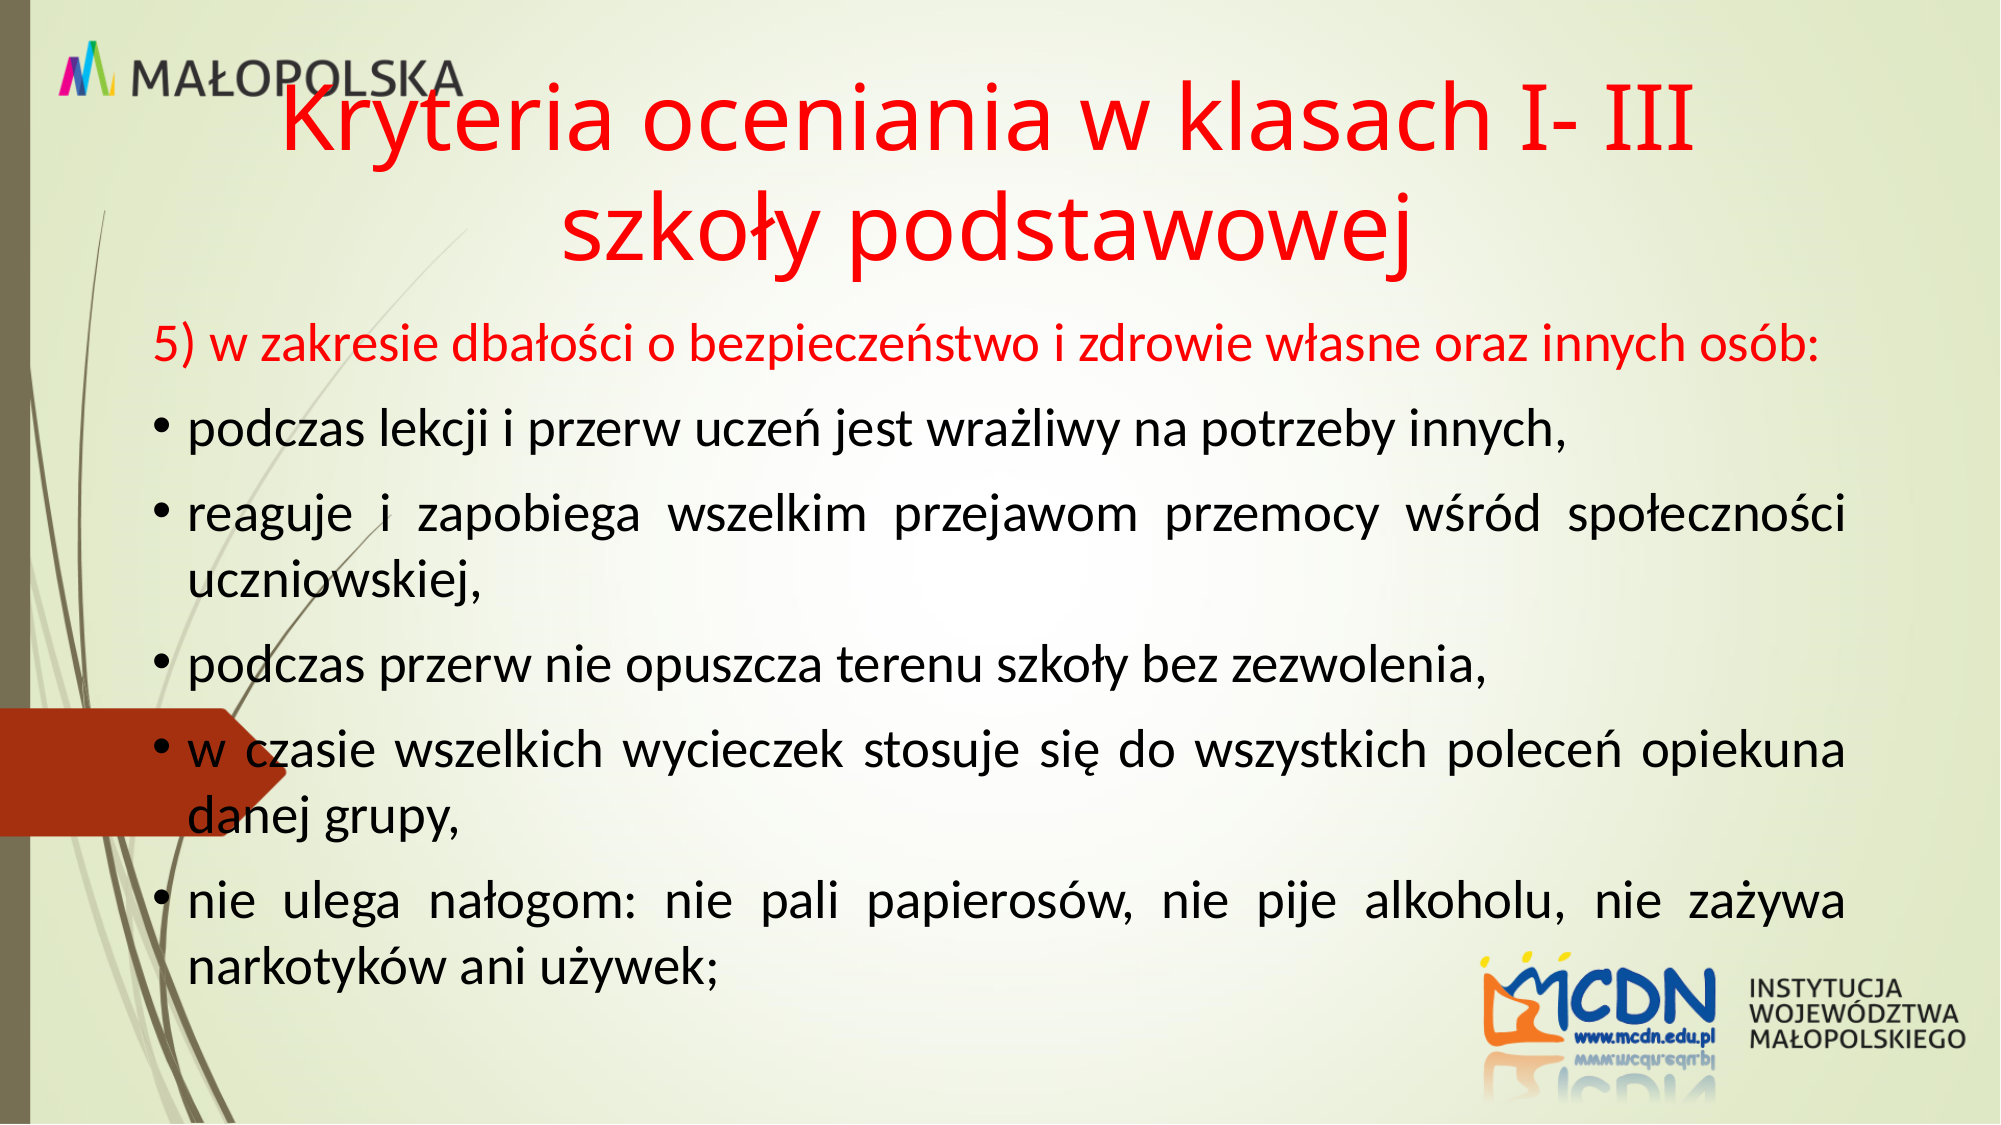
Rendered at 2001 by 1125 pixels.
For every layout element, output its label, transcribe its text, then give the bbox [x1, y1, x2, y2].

title Kryteria oceniania w klasach I- III szkoły podstawowej [137, 59, 1863, 278]
picture [0, 0, 2001, 1125]
list 5) w zakresie dbałości o bezpieczeństwo i zdrowie własne oraz innych osób: podczas lekcji i przerw uczeń jest wrażliwy na potrzeby innych, reaguje i zapobiega wszelkim przejawom przemocy wśród społeczności uczniowskiej, podczas przerw nie opuszcza terenu szkoły bez zezwolenia, w czasie wszelkich wycieczek stosuje się do wszystkich poleceń opiekuna danej grupy, nie ulega nałogom: nie pali papierosów, nie pije alkoholu, nie zażywa narkotyków ani używek; [137, 299, 1863, 1014]
